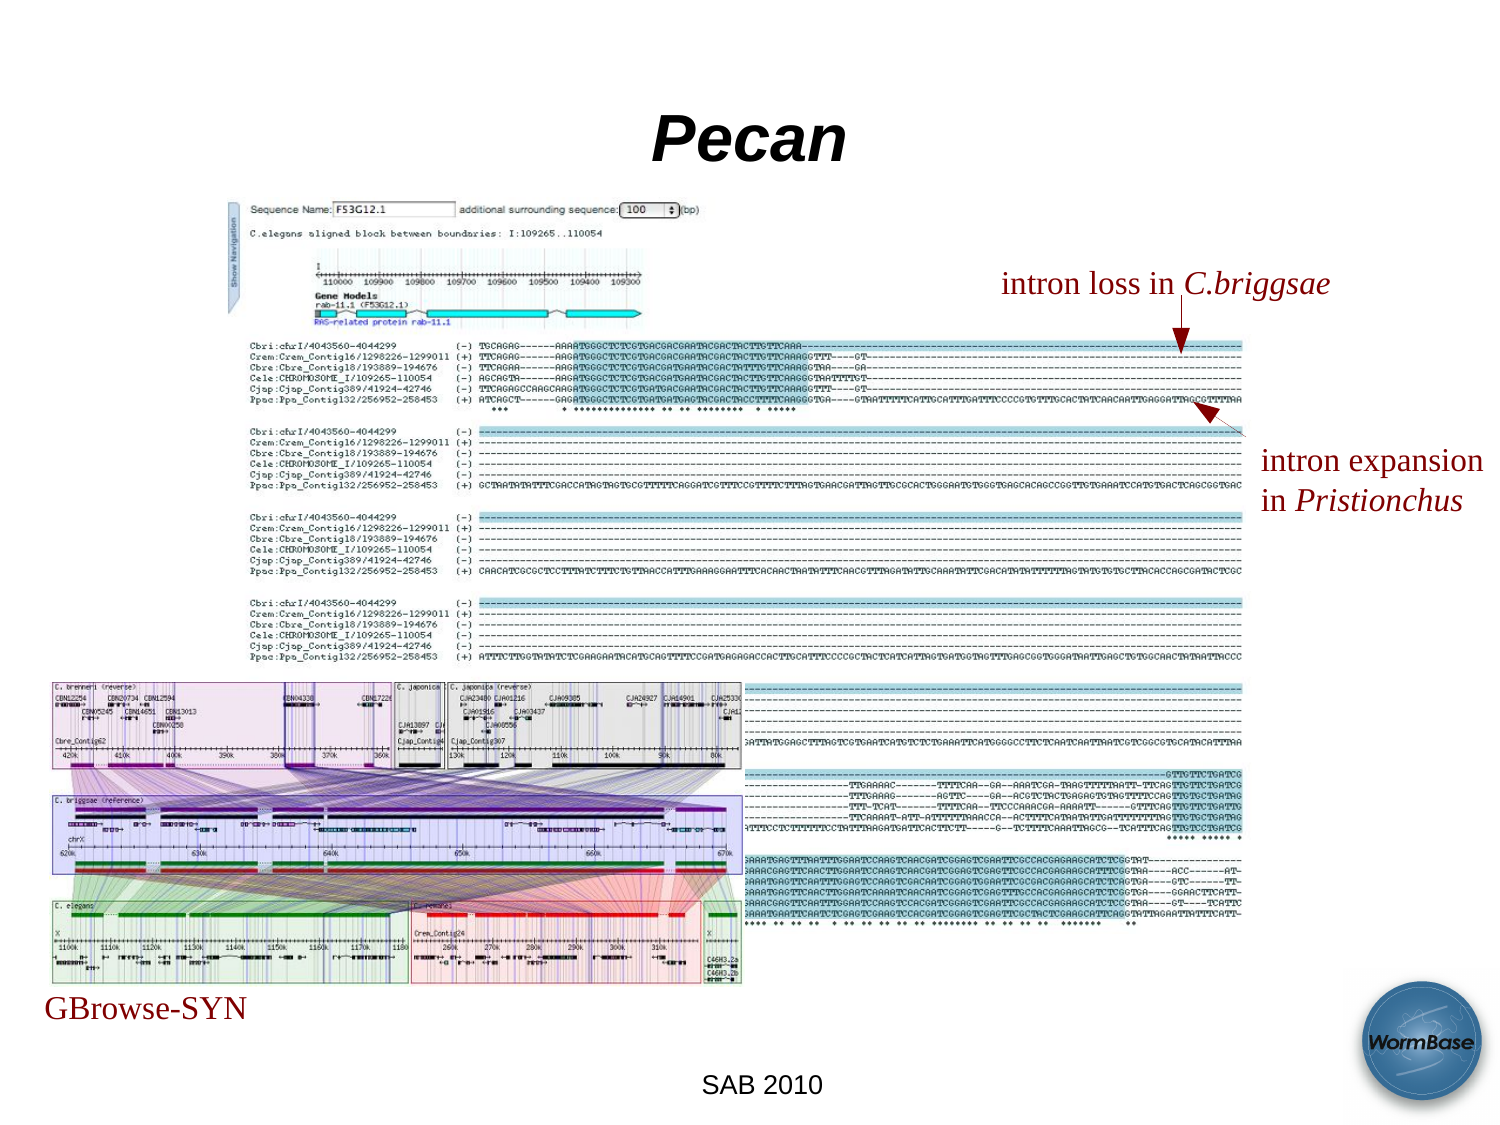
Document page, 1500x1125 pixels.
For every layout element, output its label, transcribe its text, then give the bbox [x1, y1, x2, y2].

text_box intron expansion in Pristionchus [1246, 431, 1500, 526]
picture [1343, 968, 1500, 1125]
text_box intron loss in C.briggsae [986, 253, 1388, 309]
picture [49, 197, 1252, 987]
text_box GBrowse-SYN [29, 978, 263, 1034]
title Pecan [75, 44, 1425, 233]
